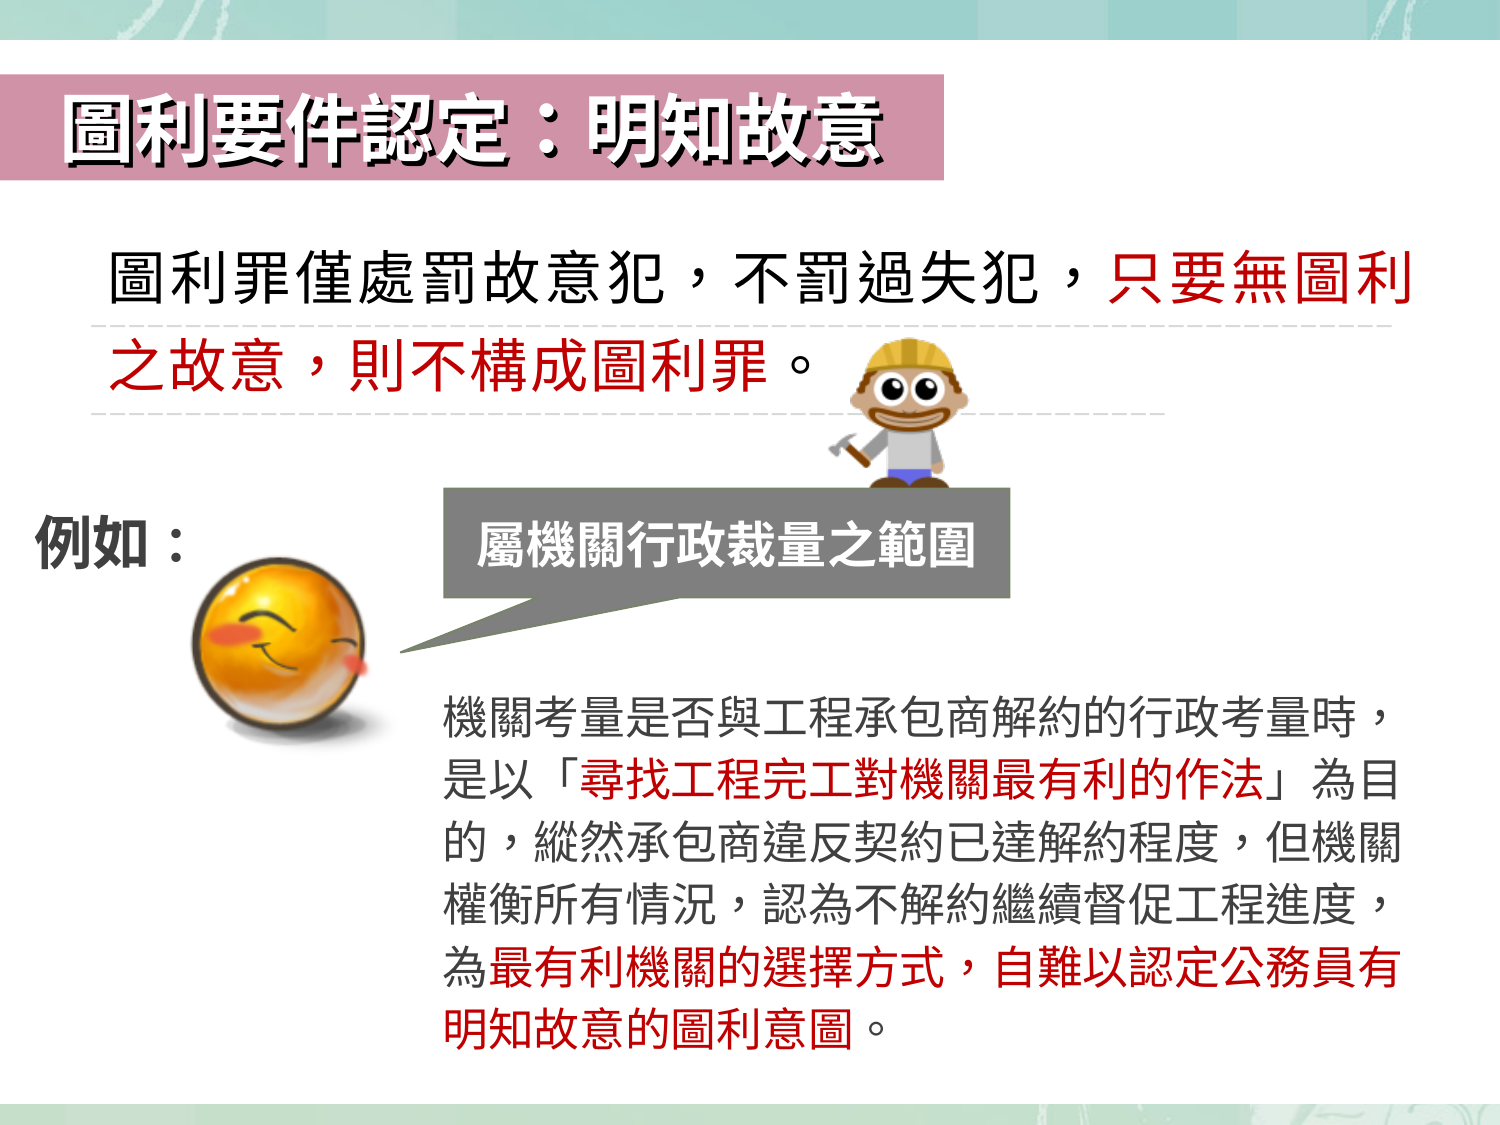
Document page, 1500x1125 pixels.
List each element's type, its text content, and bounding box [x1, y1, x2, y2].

text_box ______________________________________________________________________________________________________________________________ [76, 234, 806, 414]
picture [170, 540, 397, 767]
picture [806, 322, 991, 488]
text_box 例如： [19, 498, 218, 585]
text_box 圖利罪僅處罰故意犯，不罰過失犯，只要無圖利之故意，則不構成圖利罪。 [92, 216, 1432, 408]
text_box 機關考量是否與工程承包商解約的行政考量時，是以「尋找工程完工對機關最有利的作法」為目的，縱然承包商違反契約已達解約程度，但機關權衡所有情況，認為不解約繼續督促工程進度，為最有利機關的選擇方式，自難以認定公務員有明知故意的圖利意圖。 [427, 673, 1429, 1068]
text_box ______________________________________________________________________________________________________________________________ [991, 408, 1429, 414]
text_box [0, 40, 1500, 1104]
text_box 屬機關行政裁量之範圍 [400, 488, 1010, 653]
text_box 圖利要件認定：明知故意 [0, 74, 944, 181]
